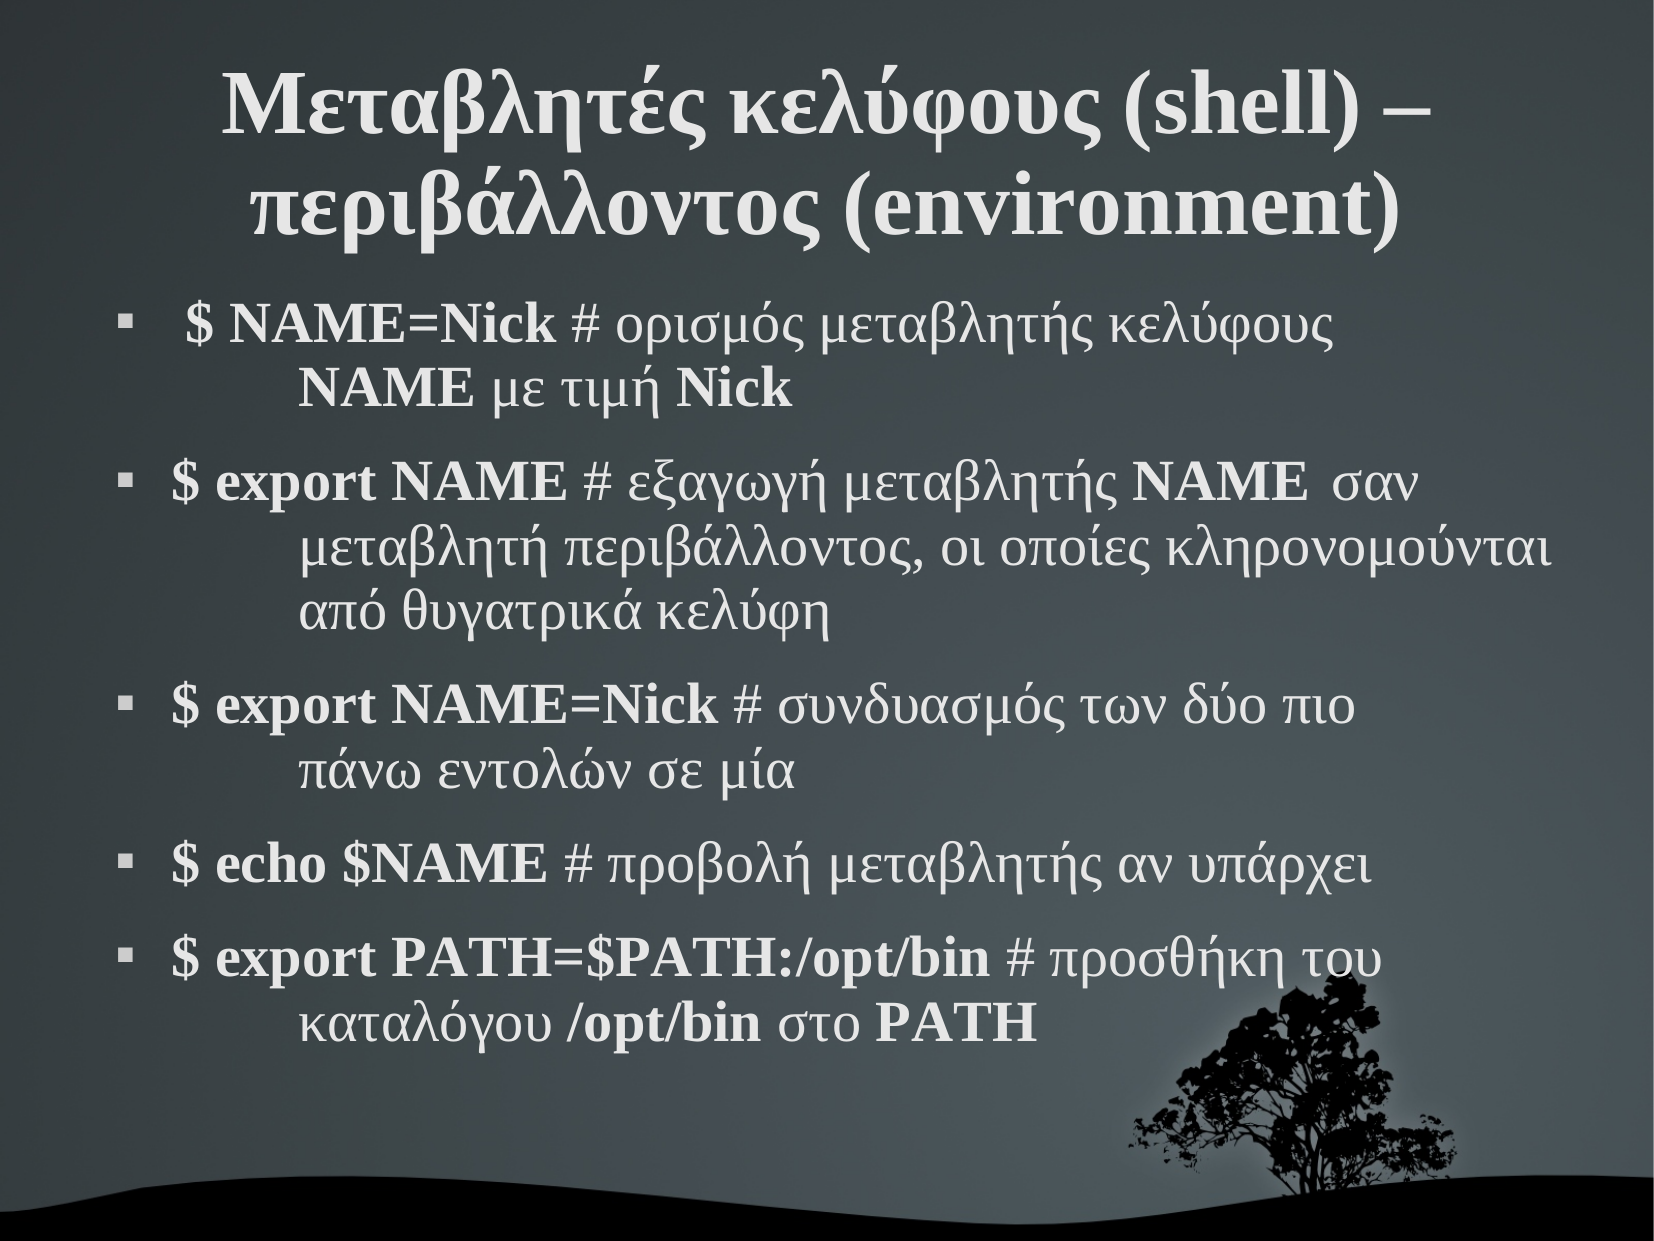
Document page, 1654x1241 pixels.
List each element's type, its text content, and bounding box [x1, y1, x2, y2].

list $ NAME=Nick # ορισμός μεταβλητής κελύφους NAME με τιμή Nick $ export NAME # εξαγωγή μεταβλητής NAME σαν μεταβλητή περιβάλλοντος, οι οποίες κληρονομούνται από θυγατρικά κελύφη $ export NAME=Nick # συνδυασμός των δύο πιο πάνω εντολών σε μία $ echo $NAME # προβολή μεταβλητής αν υπάρχει $ export PATH=$PATH:/opt/bin # προσθήκη του καταλόγου /opt/bin στο PATH [82, 290, 1571, 1152]
picture [0, 0, 1654, 1241]
title Μεταβλητές κελύφους (shell) – περιβάλλοντος (environment) [82, 33, 1571, 273]
